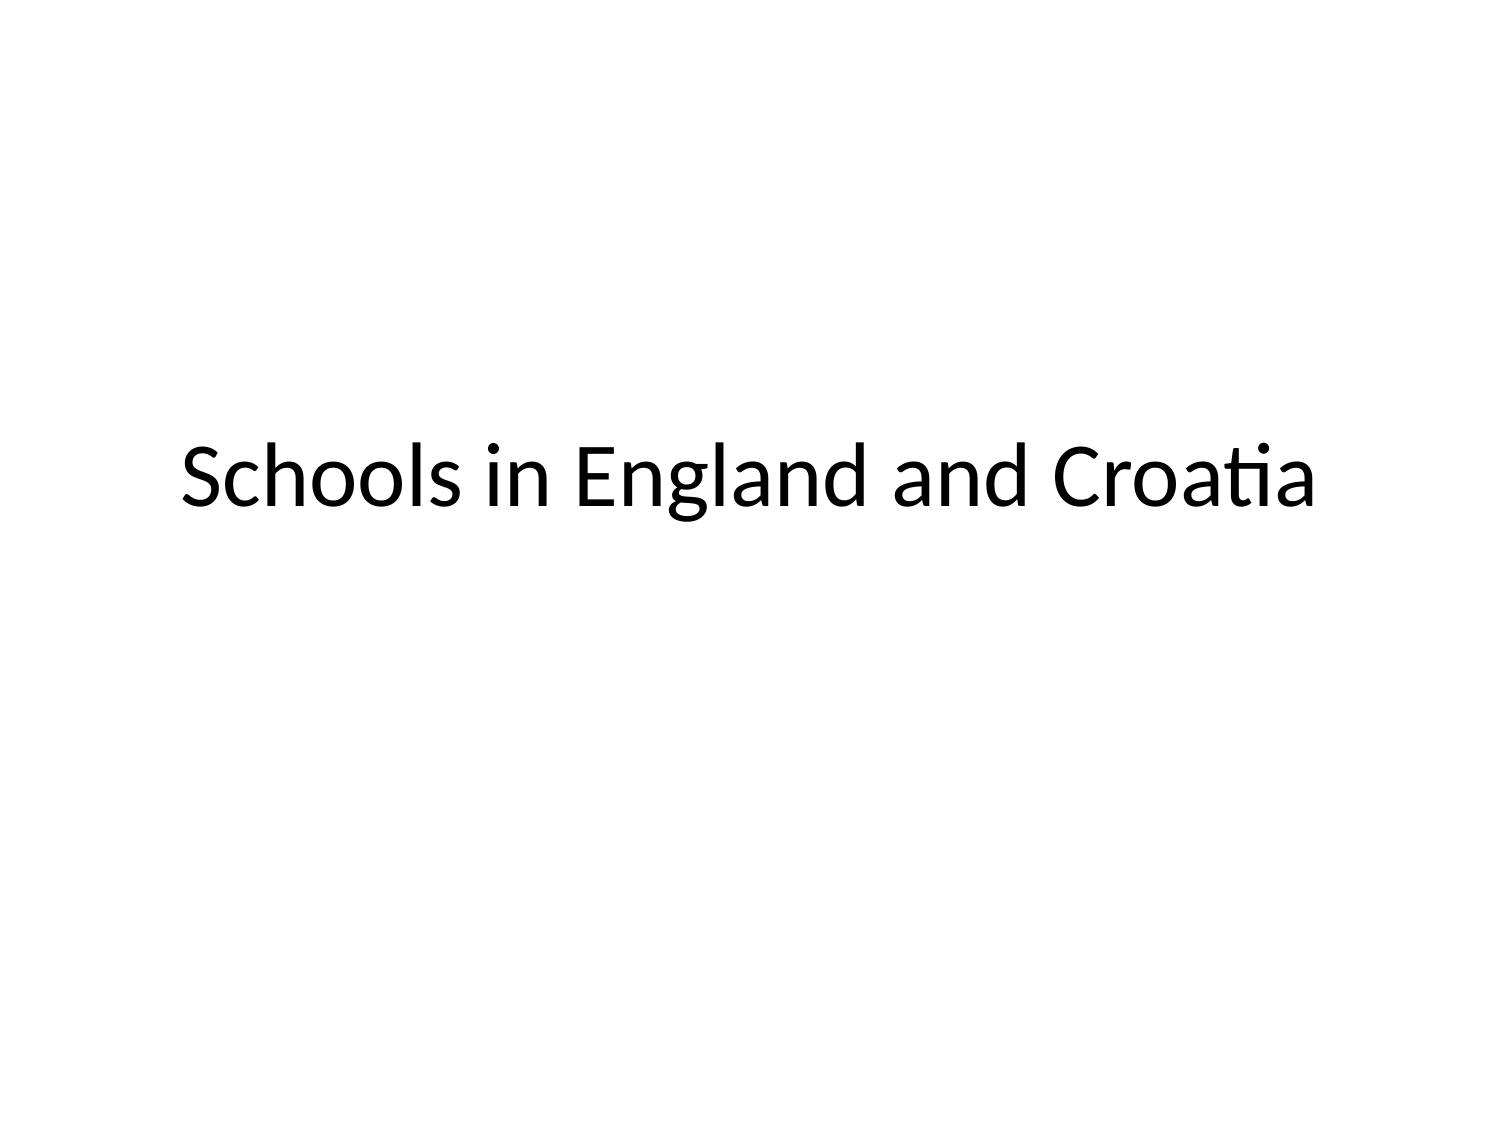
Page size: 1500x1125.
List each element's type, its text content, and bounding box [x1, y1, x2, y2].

title Schools in England and Croatia [112, 349, 1388, 591]
